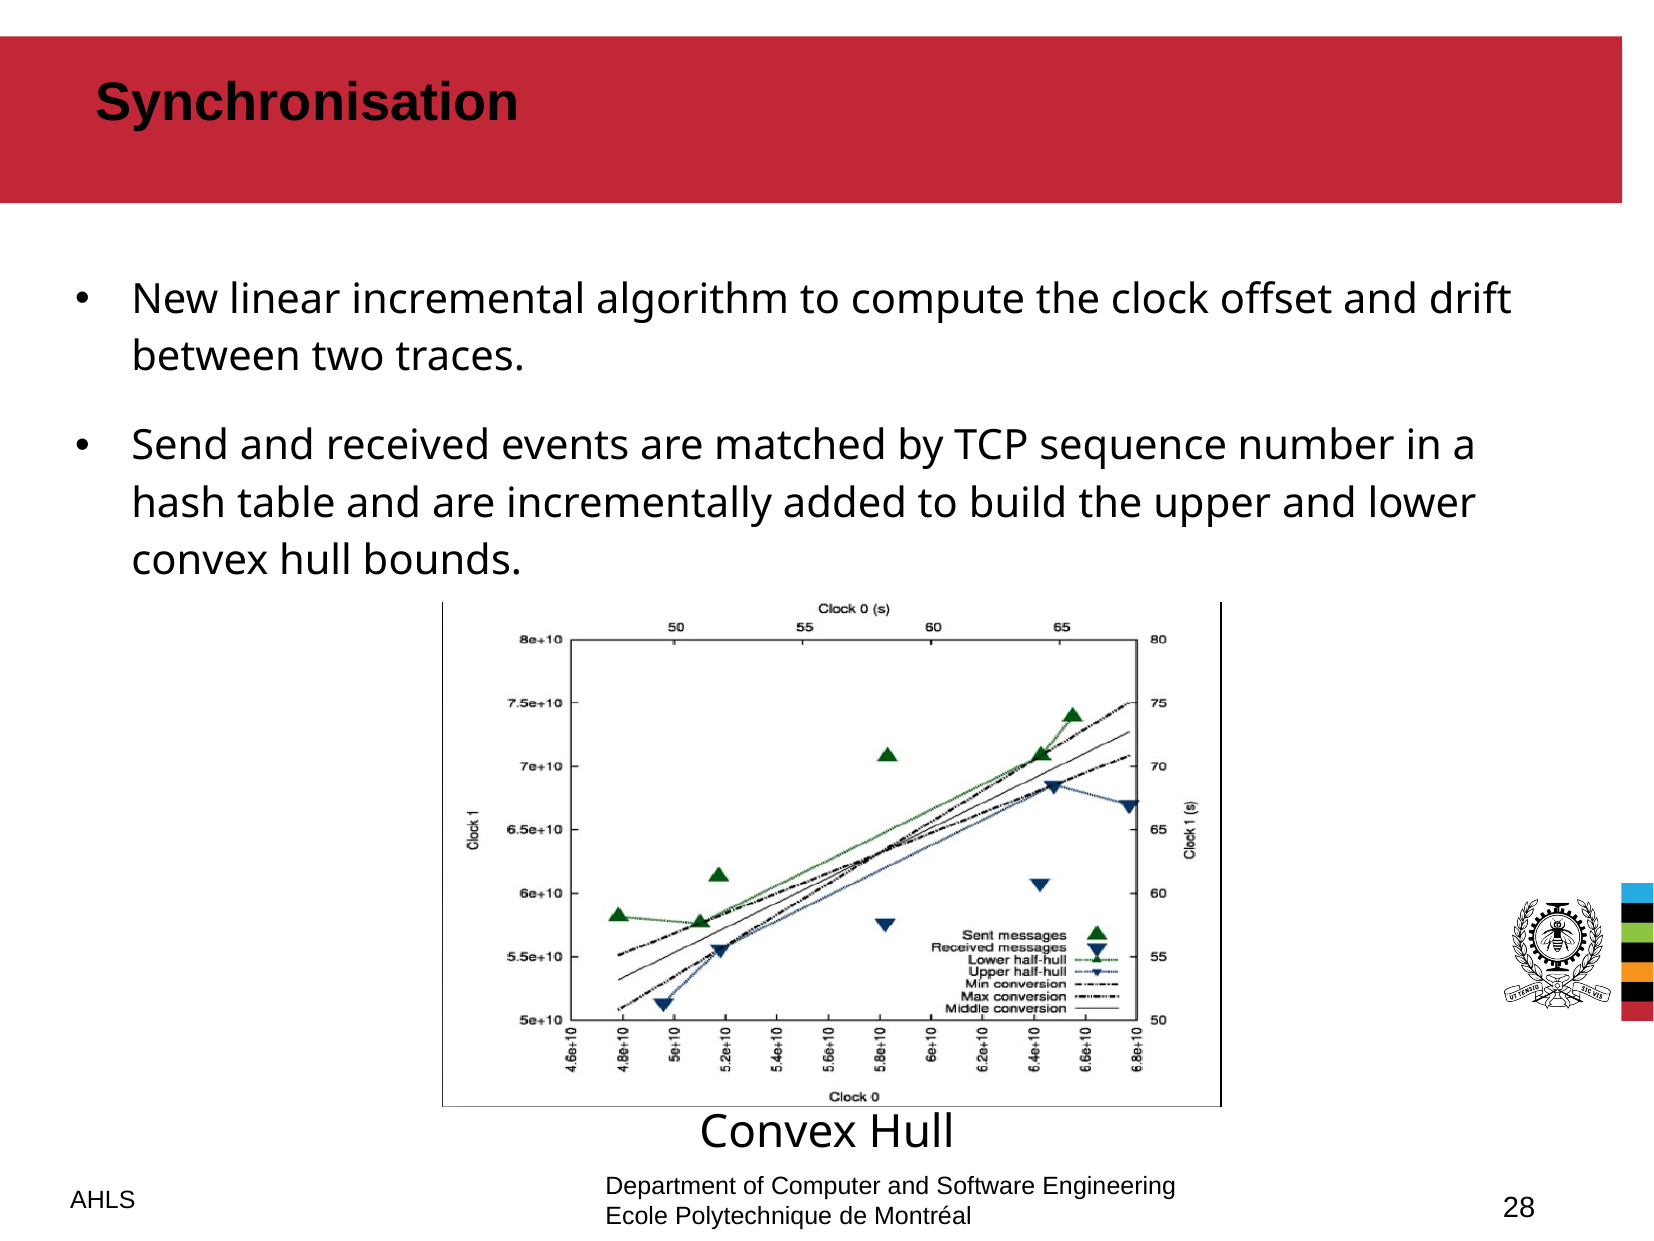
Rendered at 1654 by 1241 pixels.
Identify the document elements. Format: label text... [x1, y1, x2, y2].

list Convex Hull [555, 1098, 1081, 1211]
picture [442, 1088, 1222, 1107]
title Synchronisation [94, 44, 1561, 159]
picture [1564, 883, 1654, 1021]
list New linear incremental algorithm to compute the clock offset and drift between two traces. Send and received events are matched by TCP sequence number in a hash table and are incrementally added to build the upper and lower convex hull bounds. [74, 268, 1564, 1088]
